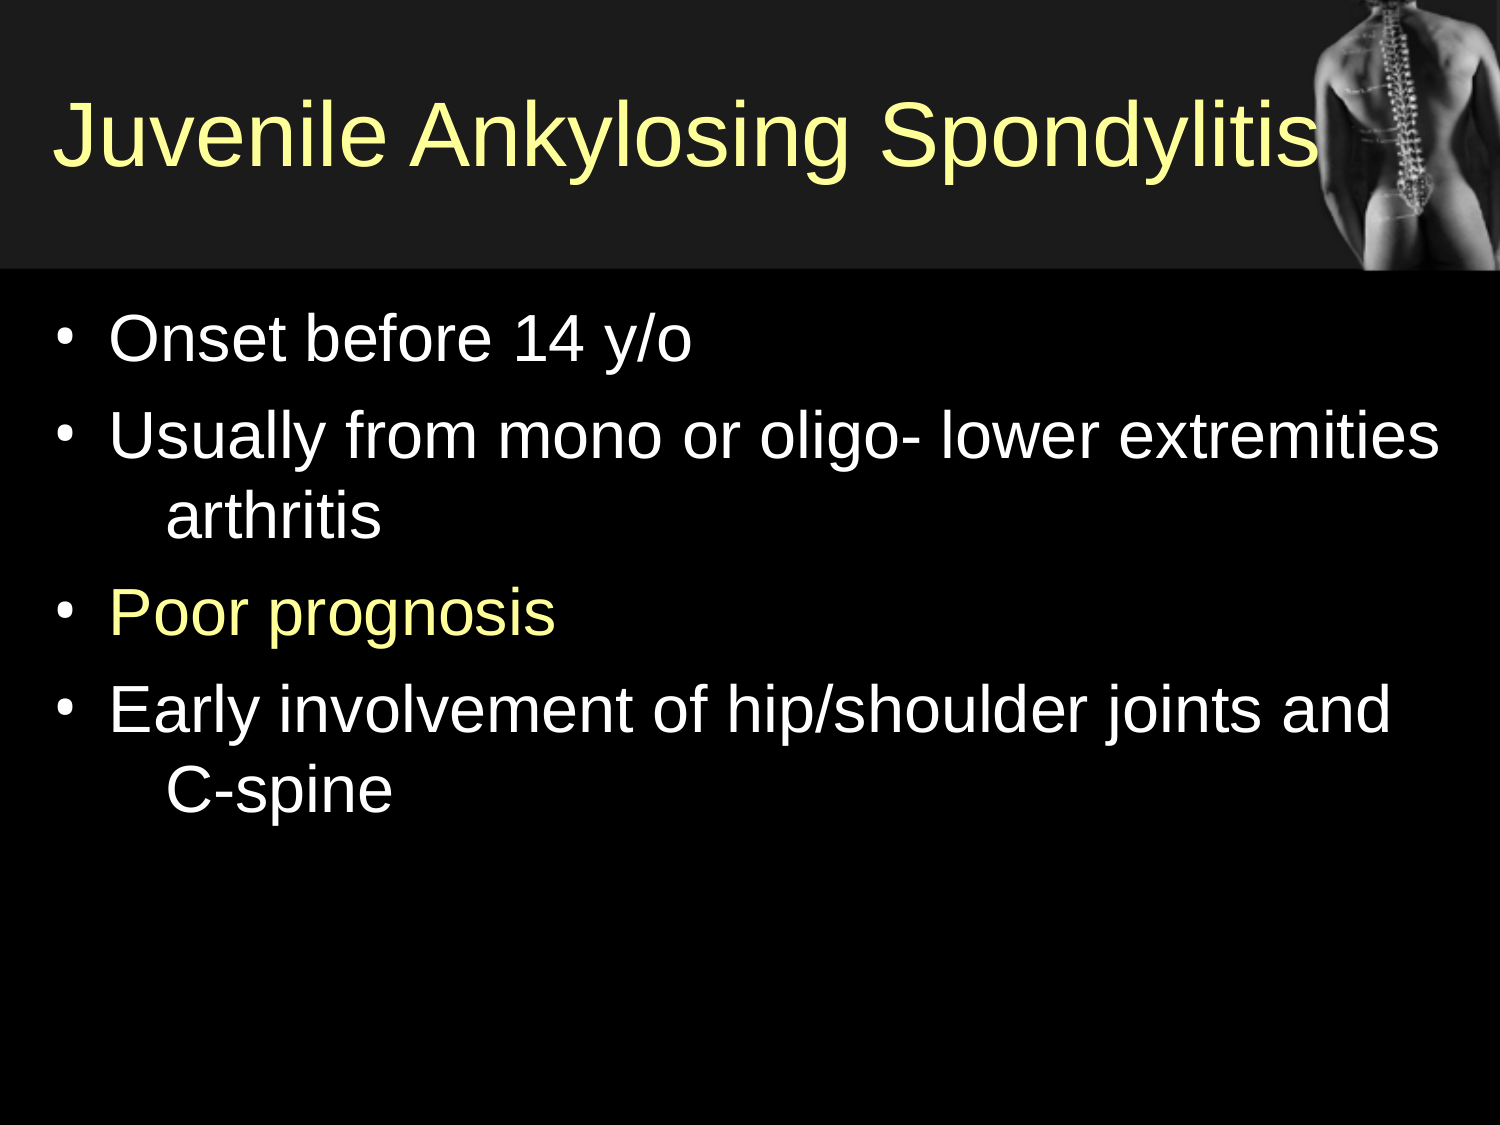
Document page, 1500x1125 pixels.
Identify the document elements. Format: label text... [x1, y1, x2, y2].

list Onset before 14 y/o Usually from mono or oligo- lower extremities arthritis Poor prognosis Early involvement of hip/shoulder joints and C-spine [37, 287, 1476, 1000]
title Juvenile Ankylosing Spondylitis [37, 32, 1365, 228]
